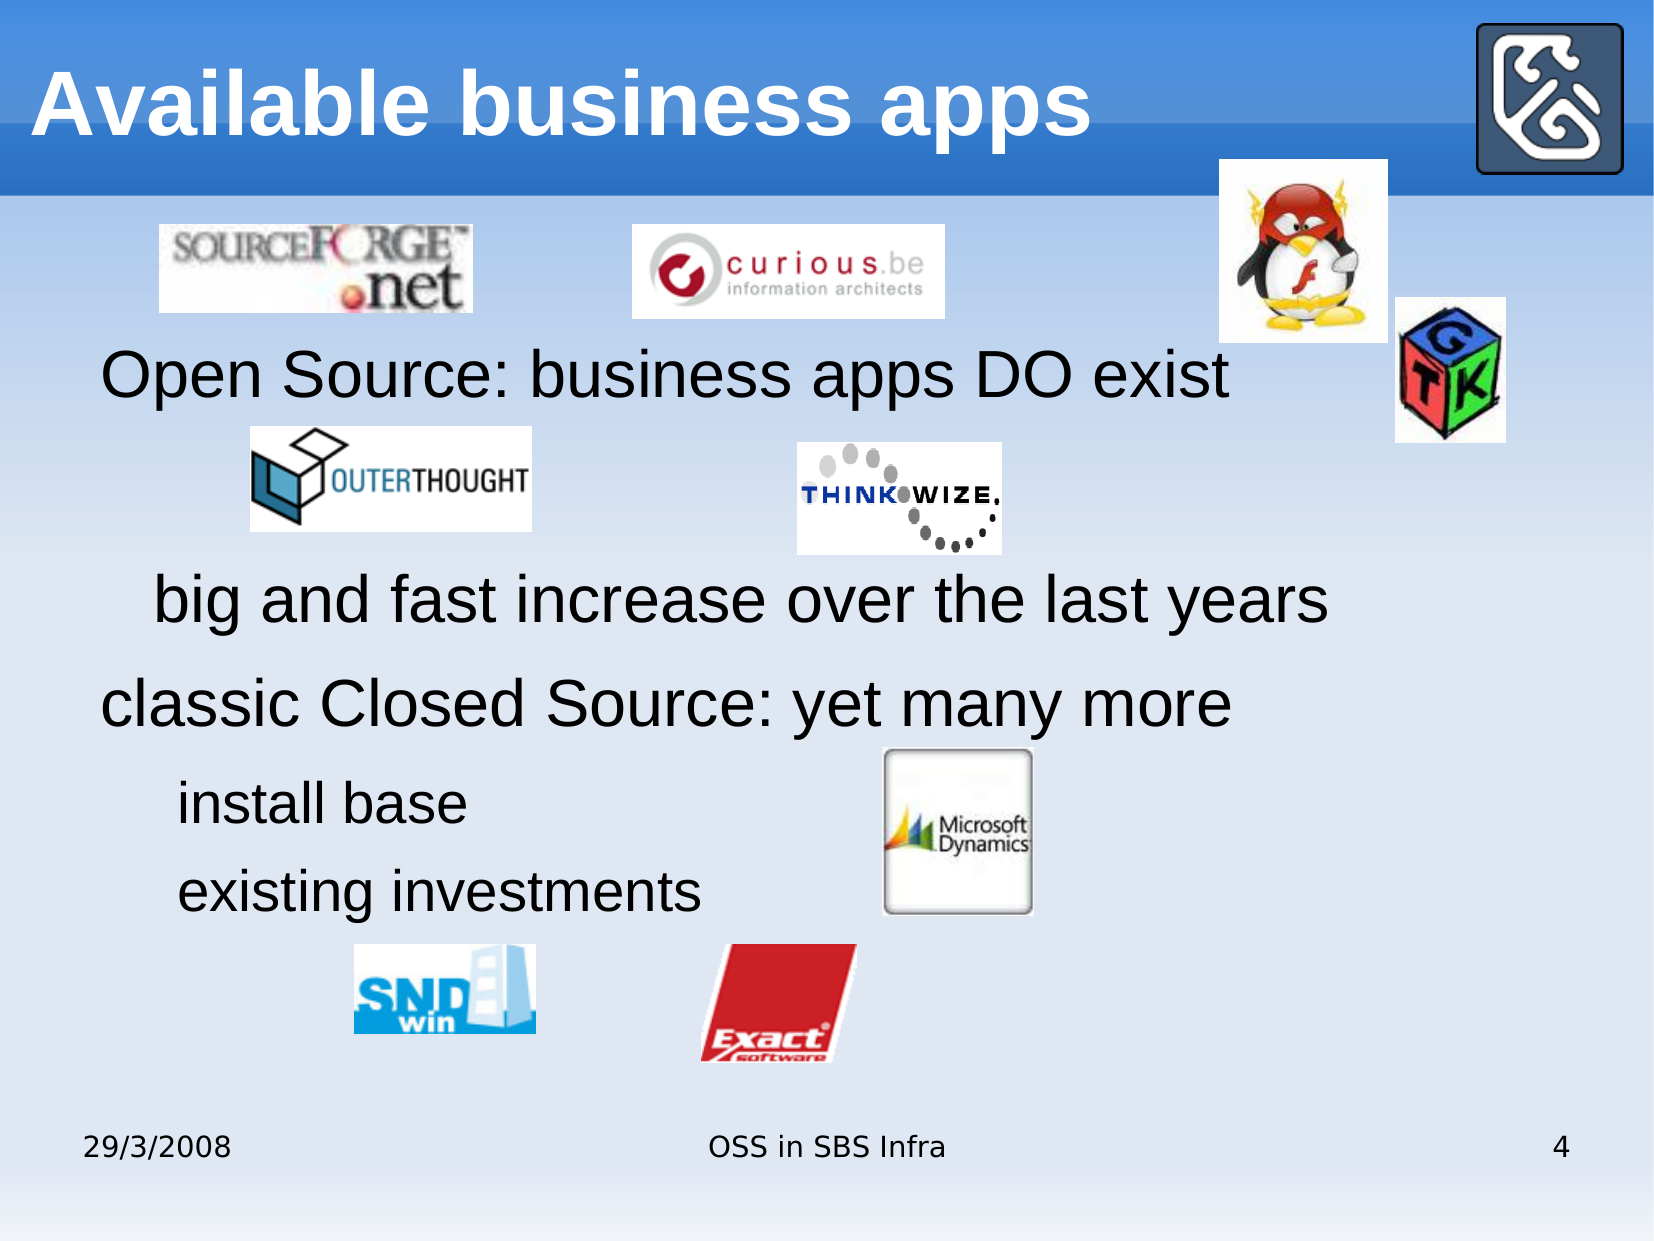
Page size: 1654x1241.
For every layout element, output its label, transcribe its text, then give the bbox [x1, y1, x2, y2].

list Open Source: business apps DO exist big and fast increase over the last years classic Closed Source: yet many more install base existing investments [82, 337, 1571, 1142]
picture [0, 0, 1654, 1241]
title Available business apps [29, 7, 1388, 200]
